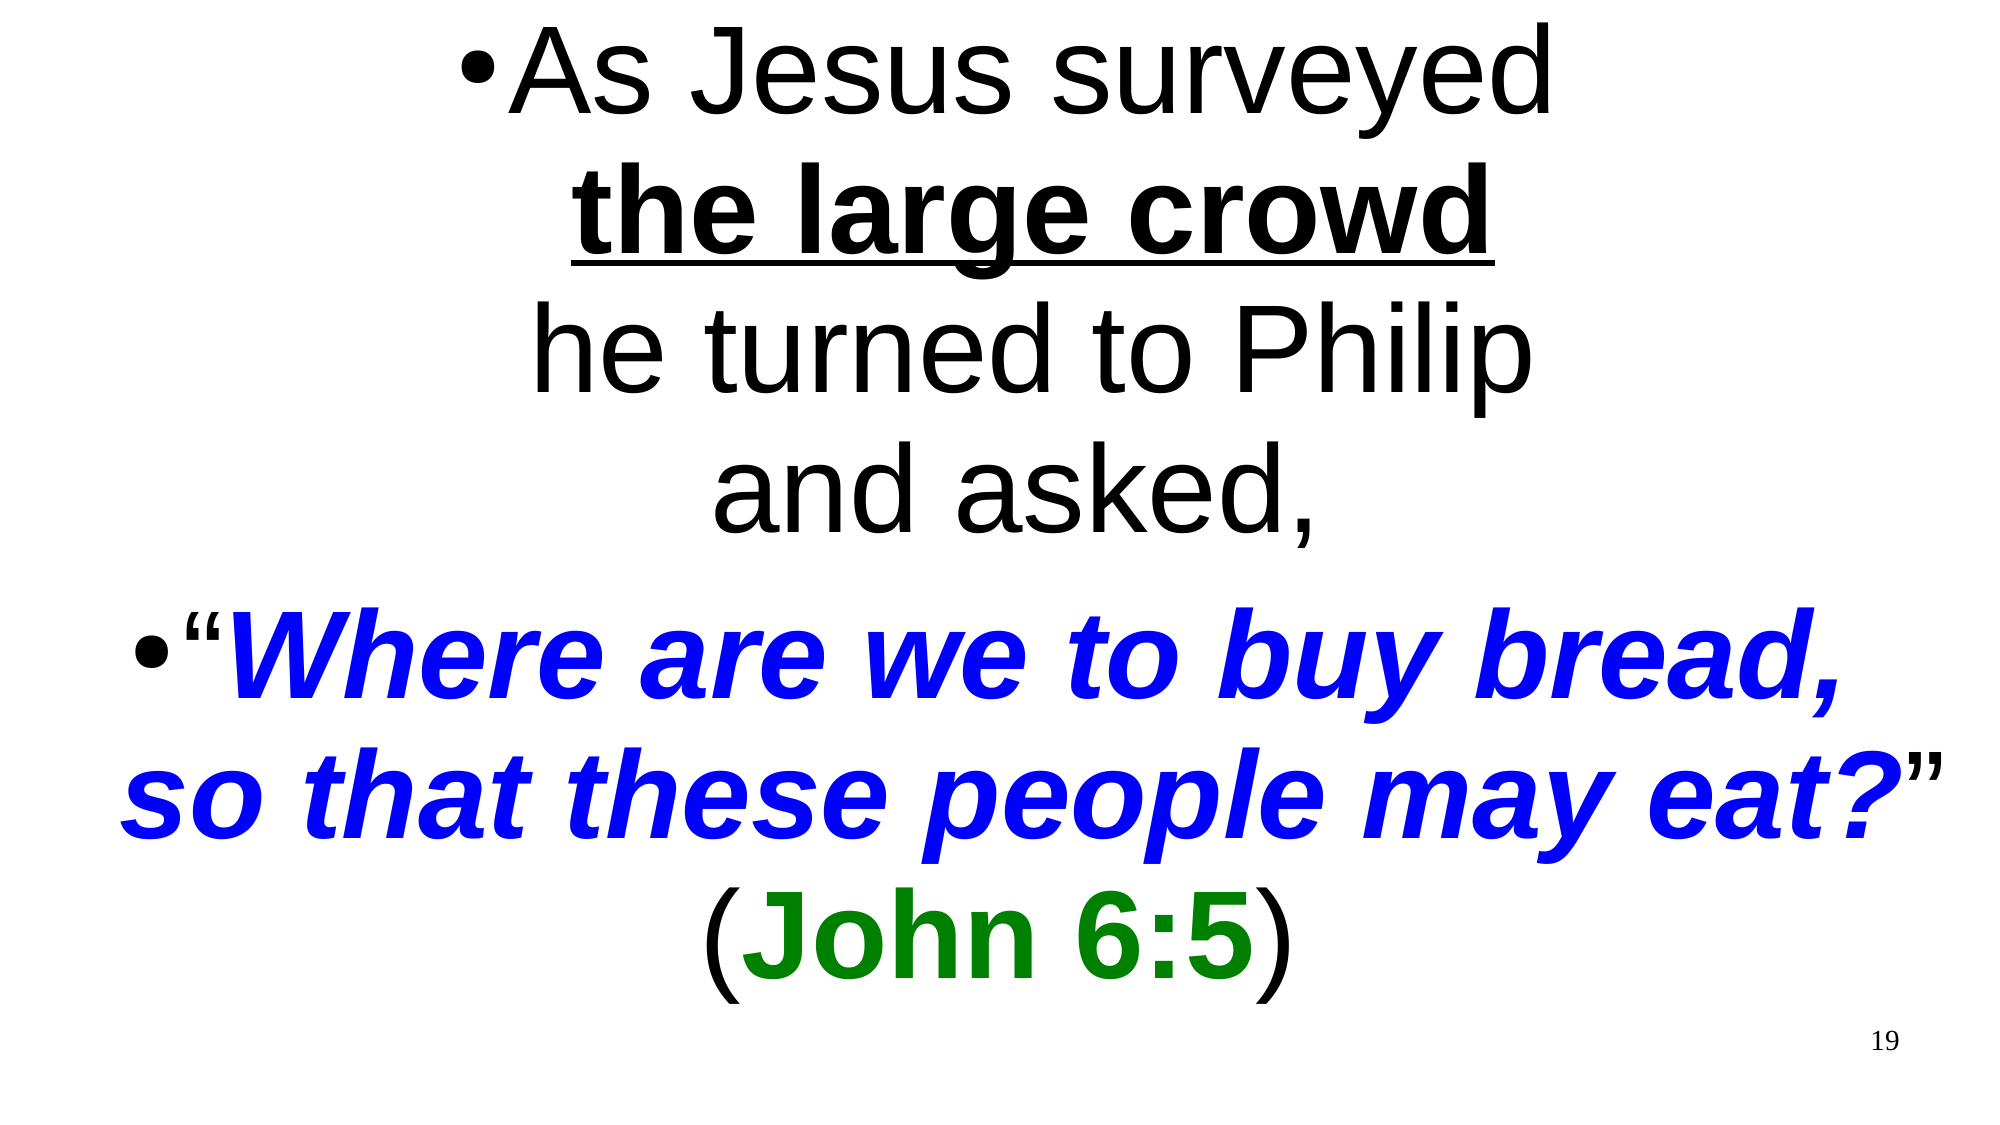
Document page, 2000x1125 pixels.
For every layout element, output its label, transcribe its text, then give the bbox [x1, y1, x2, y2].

list As Jesus surveyed the large crowd he turned to Philip and asked, “Where are we to buy bread, so that these people may eat?” (John 6:5) [0, 0, 1996, 1123]
